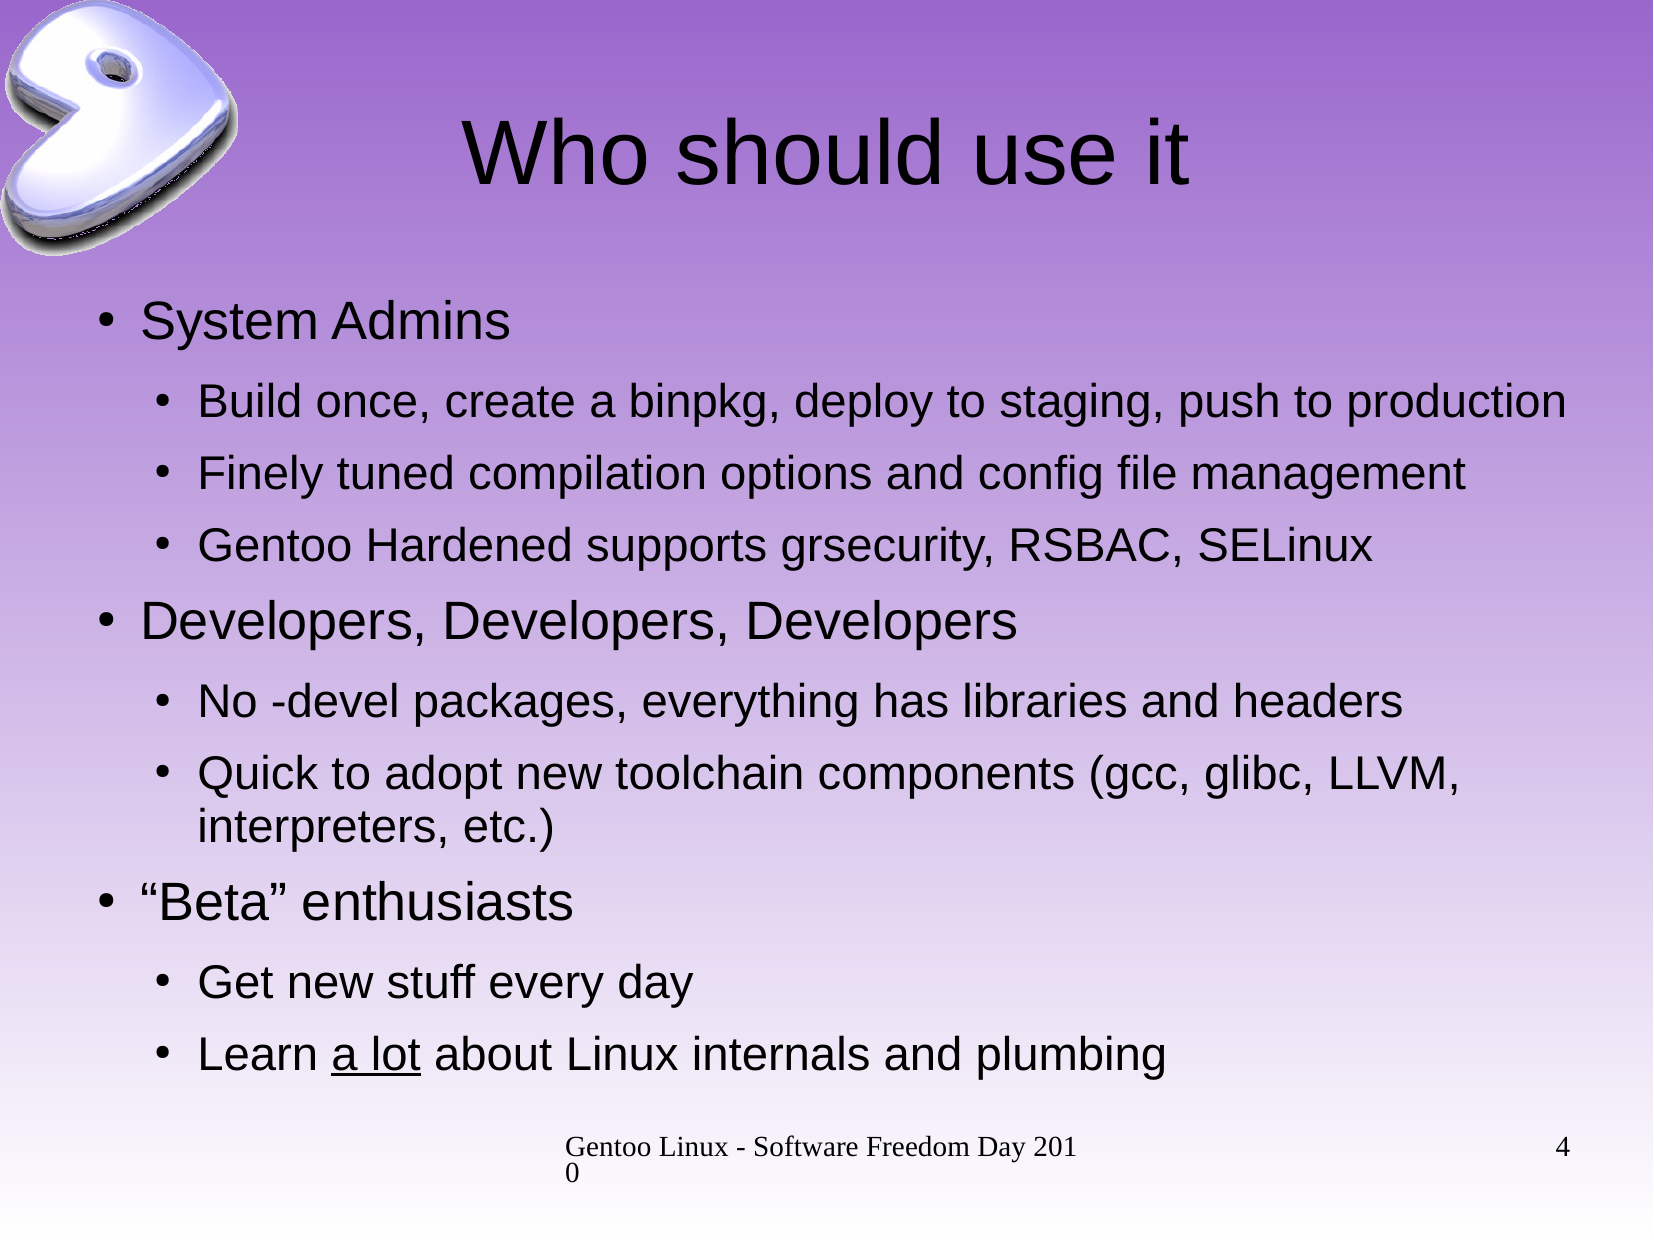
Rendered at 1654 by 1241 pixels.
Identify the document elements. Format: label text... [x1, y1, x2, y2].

picture [0, 0, 238, 263]
list System Admins Build once, create a binpkg, deploy to staging, push to production Finely tuned compilation options and config file management Gentoo Hardened supports grsecurity, RSBAC, SELinux Developers, Developers, Developers No -devel packages, everything has libraries and headers Quick to adopt new toolchain components (gcc, glibc, LLVM, interpreters, etc.) “Beta” enthusiasts Get new stuff every day Learn a lot about Linux internals and plumbing [82, 290, 1571, 1109]
title Who should use it [82, 56, 1571, 250]
